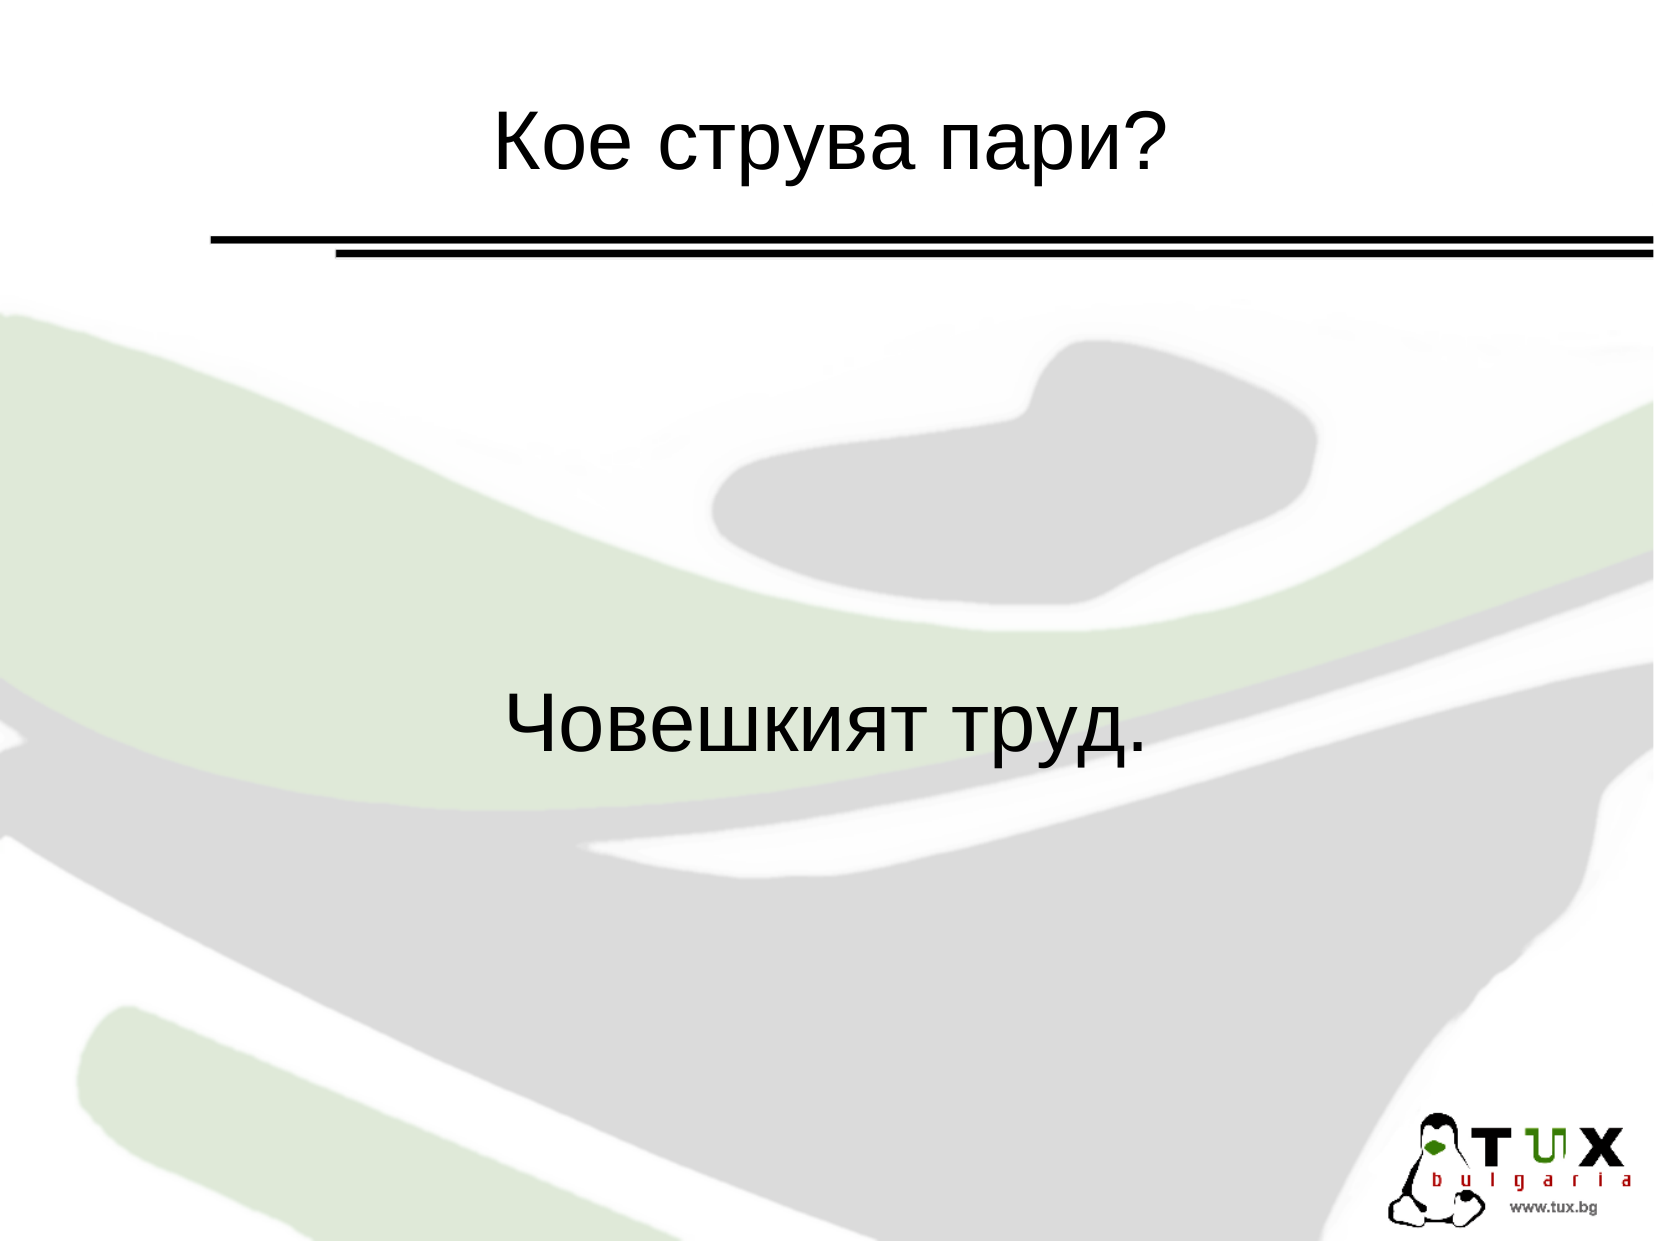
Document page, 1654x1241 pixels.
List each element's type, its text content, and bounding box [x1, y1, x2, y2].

picture [0, 0, 1654, 1241]
title Кое струва пари? [86, 37, 1576, 245]
subtitle Човешкият труд. [82, 308, 1571, 1091]
